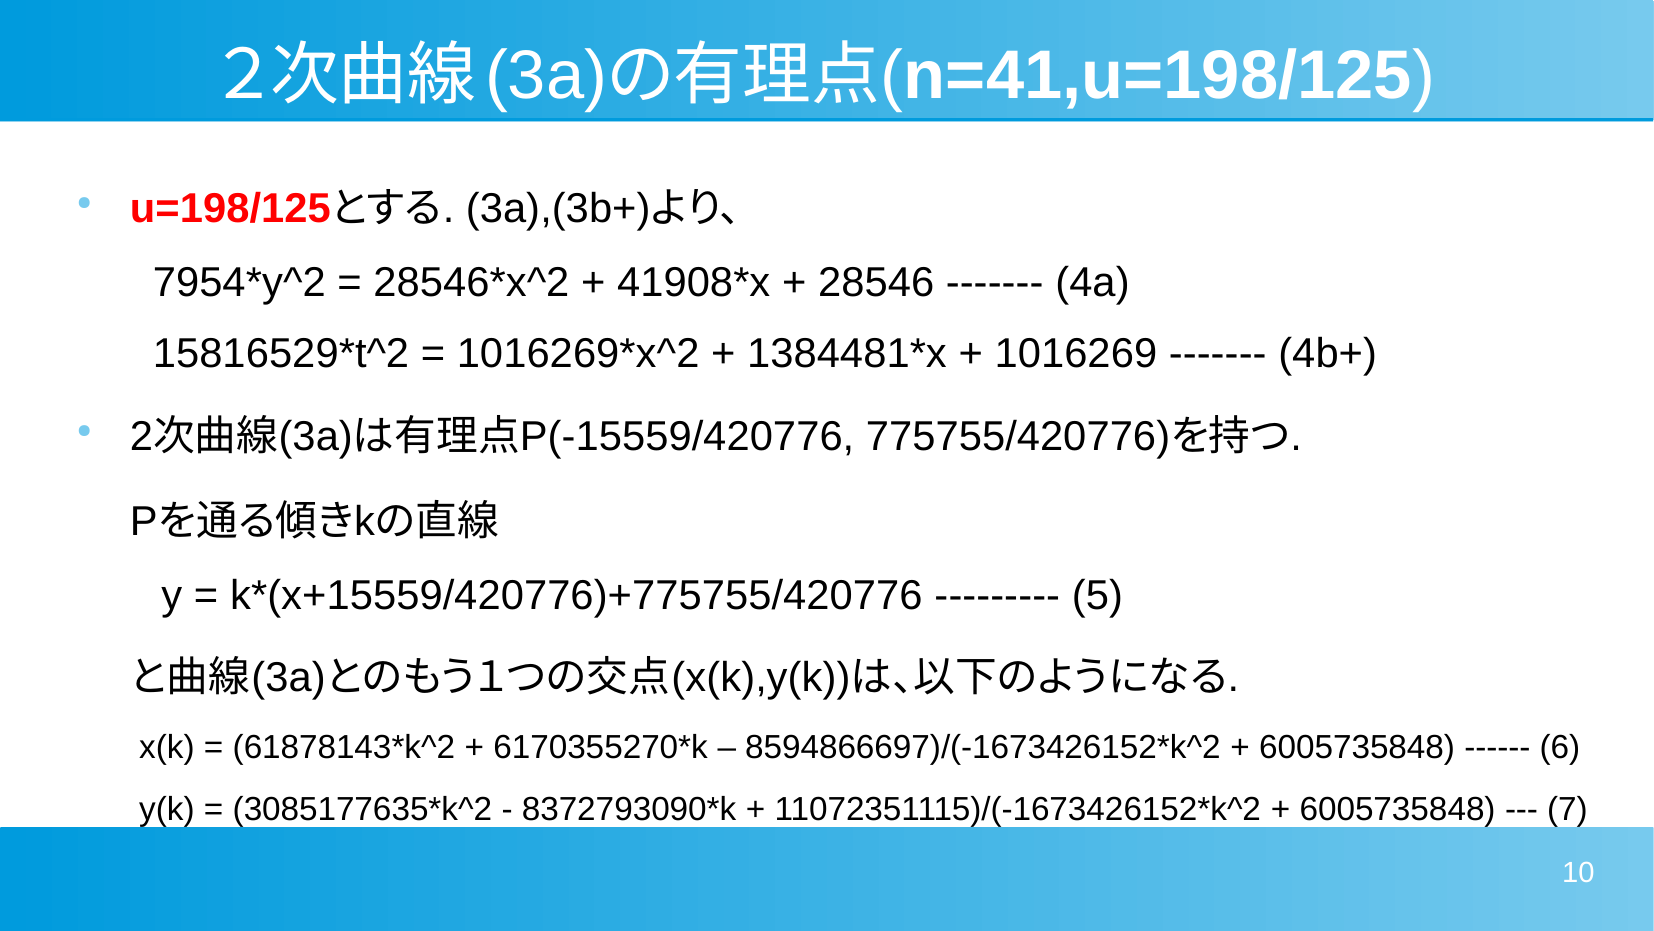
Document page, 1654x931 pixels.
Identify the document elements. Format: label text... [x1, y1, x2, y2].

title ２次曲線(3a)の有理点(n=41,u=198/125) [59, 29, 1595, 108]
list u=198/125とする. (3a),(3b+)より、 7954*y^2 = 28546*x^2 + 41908*x + 28546 ------- (4a) 15816529*t^2 = 1016269*x^2 + 1384481*x + 1016269 ------- (4b+) 2次曲線(3a)は有理点P(-15559/420776, 775755/420776)を持つ. Pを通る傾きkの直線 y = k*(x+15559/420776)+775755/420776 --------- (5) と曲線(3a)とのもう１つの交点(x(k),y(k))は、以下のようになる. x(k) = (61878143*k^2 + 6170355270*k – 8594866697)/(-1673426152*k^2 + 6005735848) ------ (6) y(k) = (3085177635*k^2 - 8372793090*k + 11072351115)/(-1673426152*k^2 + 6005735848) --- (7) [59, 137, 1595, 827]
